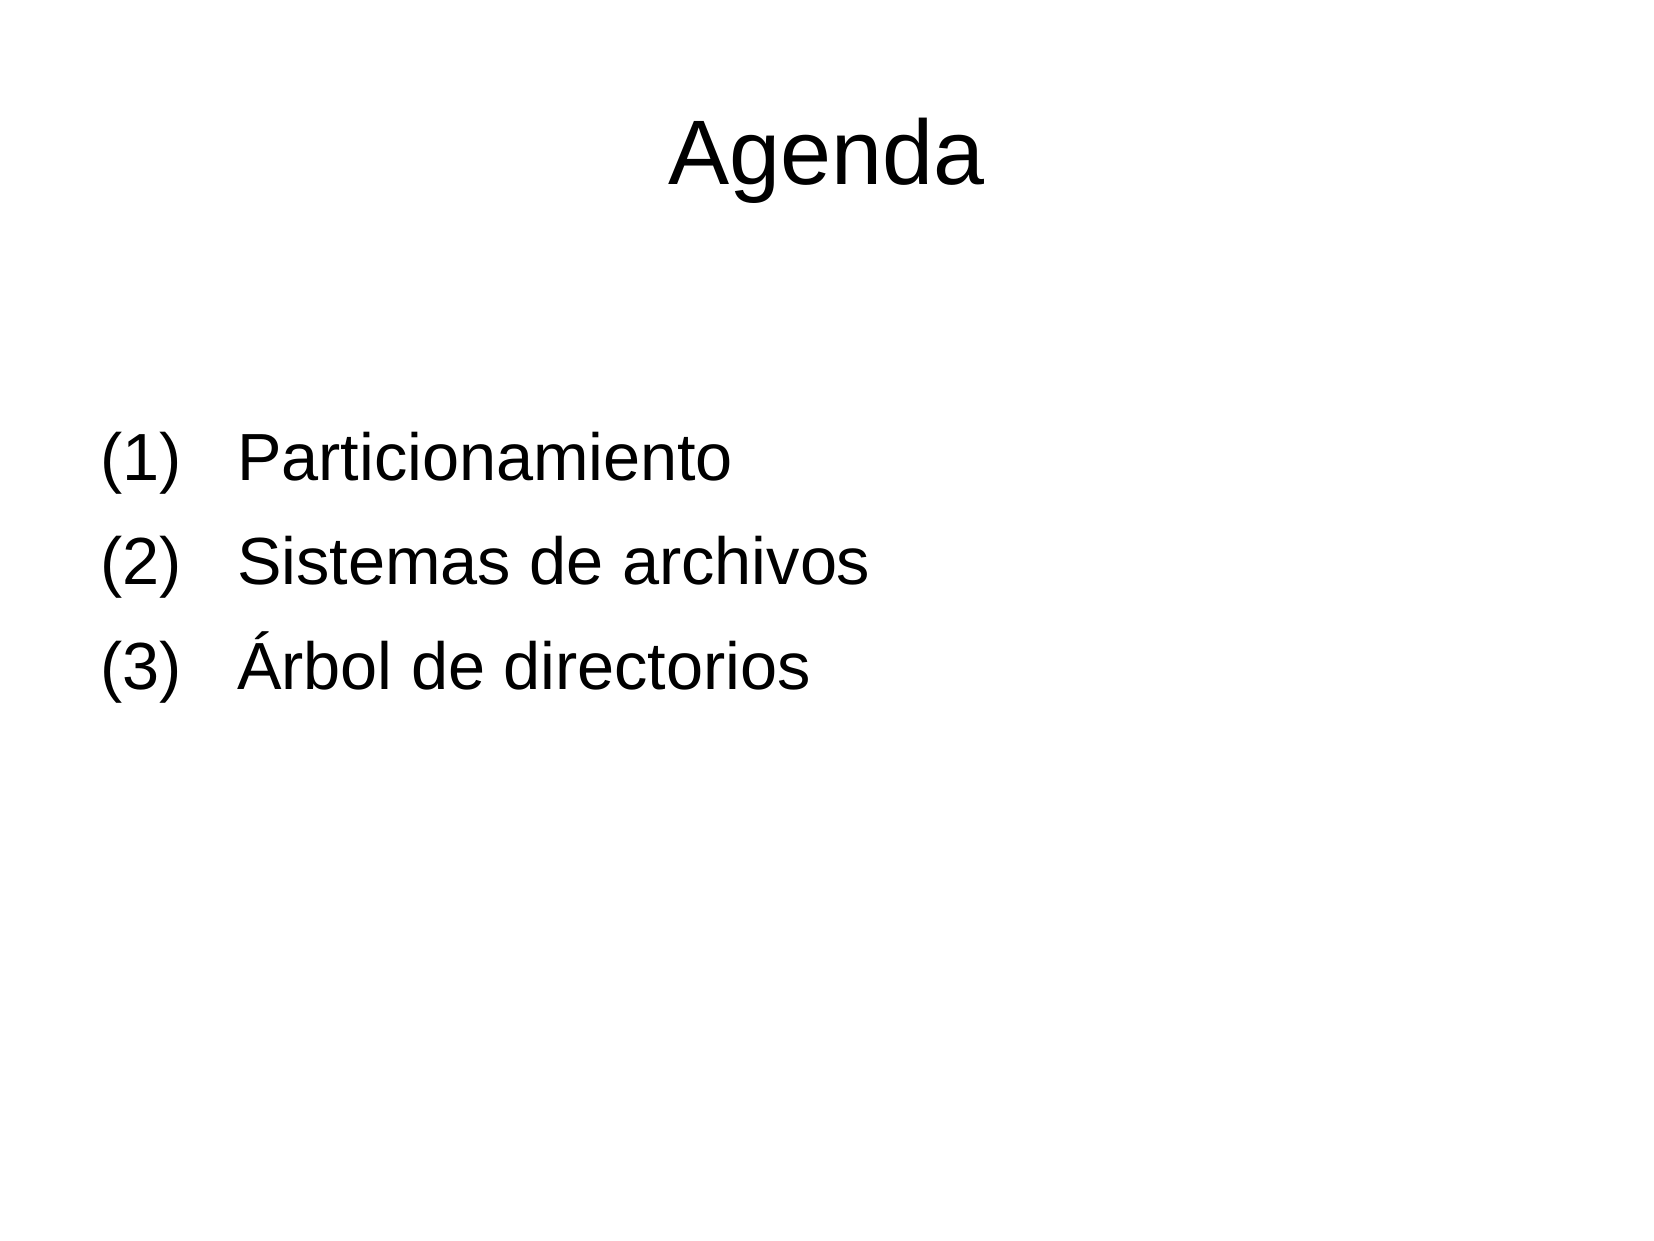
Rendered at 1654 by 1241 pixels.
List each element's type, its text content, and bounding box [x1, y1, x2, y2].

list Particionamiento Sistemas de archivos Árbol de directorios [82, 420, 1571, 805]
title Agenda [82, 49, 1571, 257]
